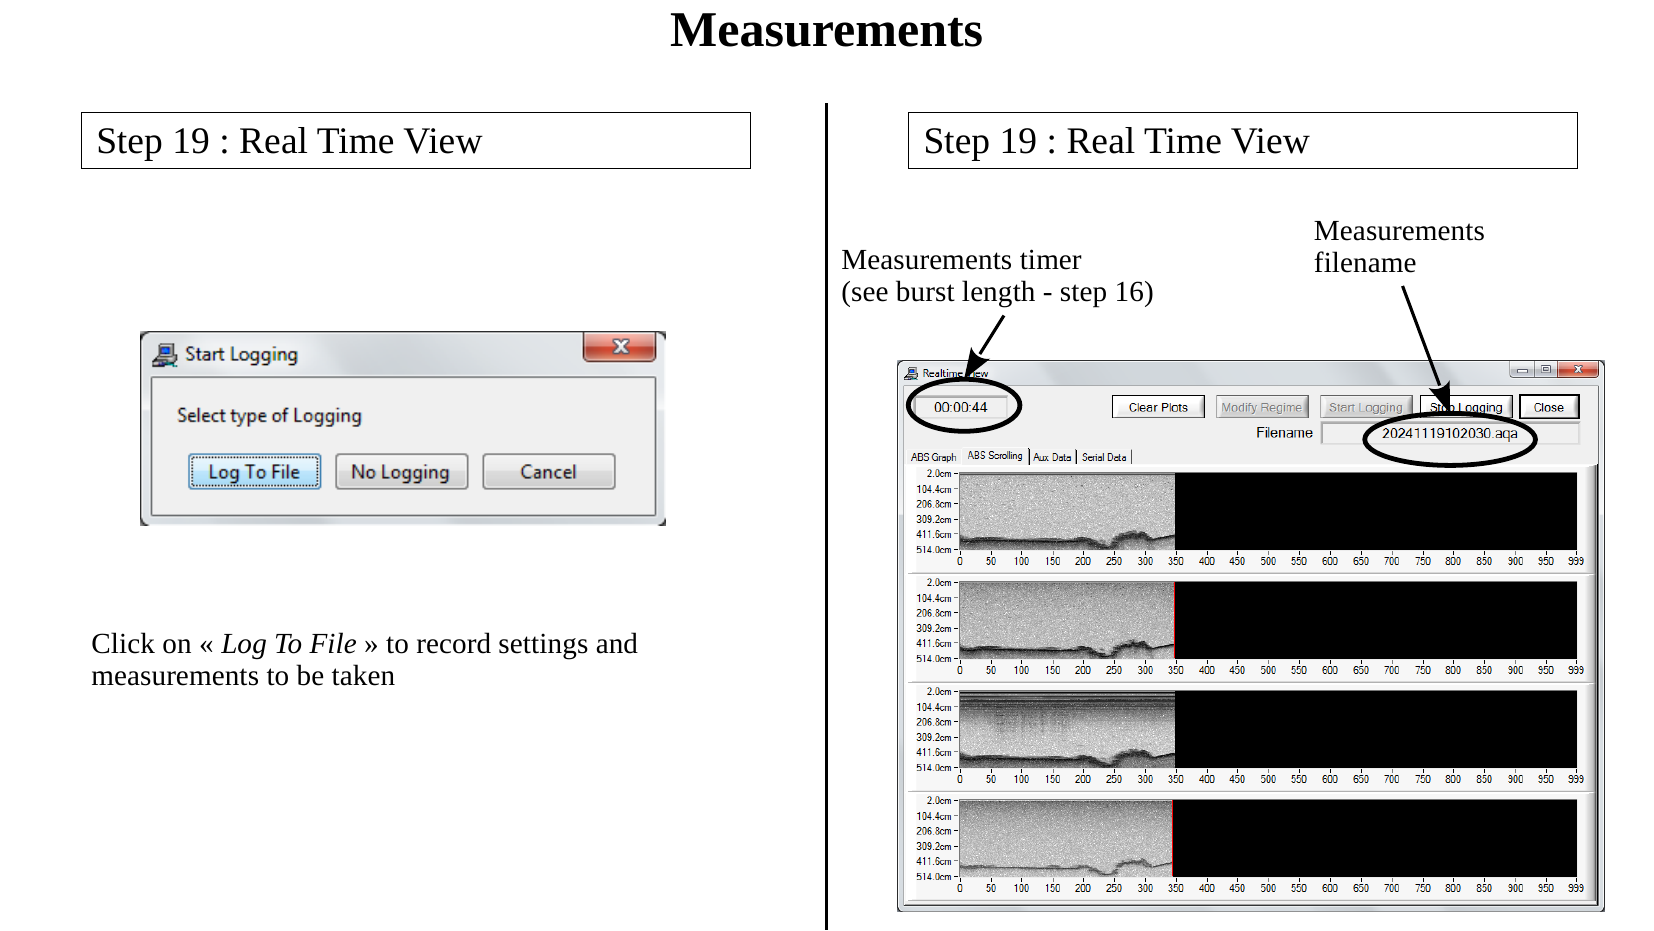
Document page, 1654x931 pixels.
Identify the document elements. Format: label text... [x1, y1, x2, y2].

text_box Step 19 : Real Time View [81, 112, 751, 169]
text_box Click on « Log To File » to record settings and measurements to be taken [76, 620, 763, 700]
text_box Measurements [0, 0, 1654, 65]
picture [911, 382, 1017, 428]
picture [897, 360, 1607, 912]
text_box Measurementsfilename [1299, 206, 1506, 287]
picture [140, 331, 666, 526]
text_box Step 19 : Real Time View [908, 112, 1578, 169]
text_box Measurements timer (see burst length - step 16) [826, 236, 1182, 316]
